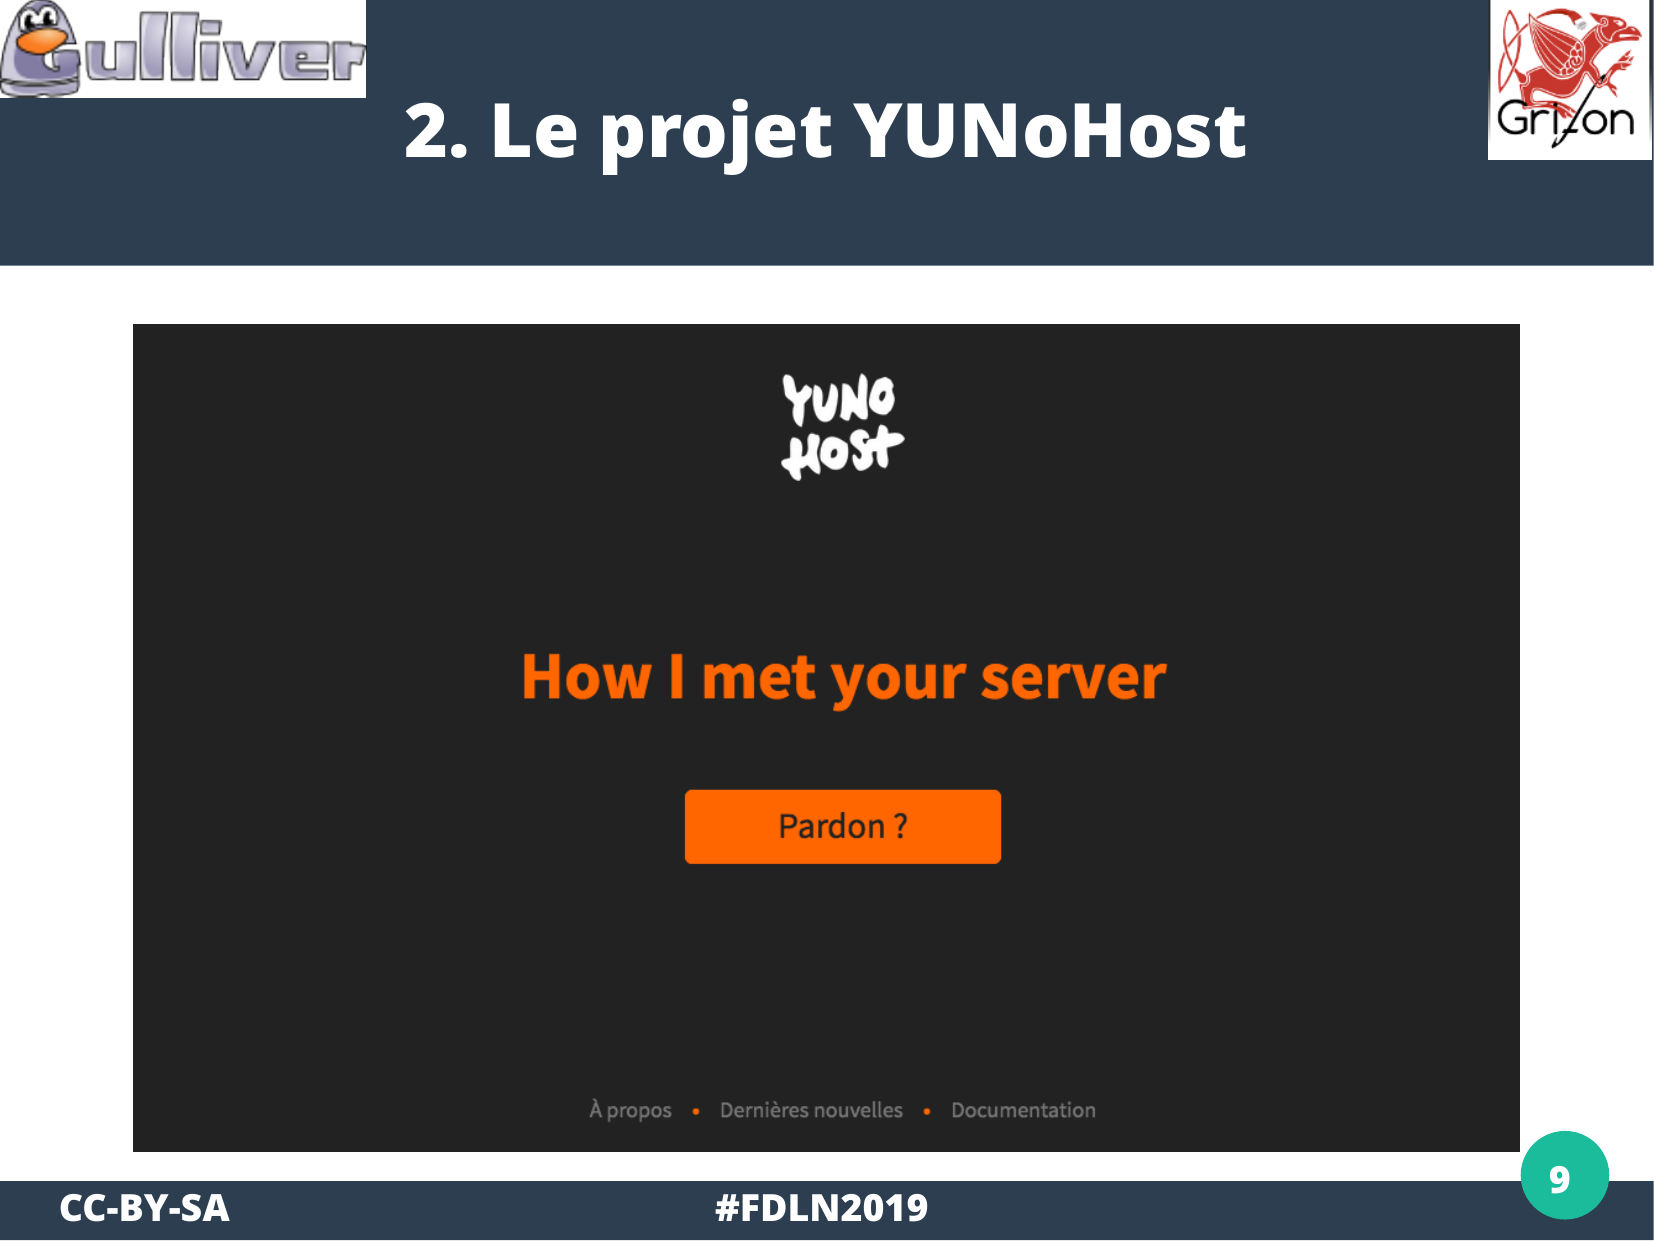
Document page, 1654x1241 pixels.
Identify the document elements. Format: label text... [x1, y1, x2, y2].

picture [133, 324, 1520, 1152]
picture [0, 0, 367, 98]
title 2. Le projet YUNoHost [59, 49, 1595, 207]
picture [1488, 0, 1652, 160]
